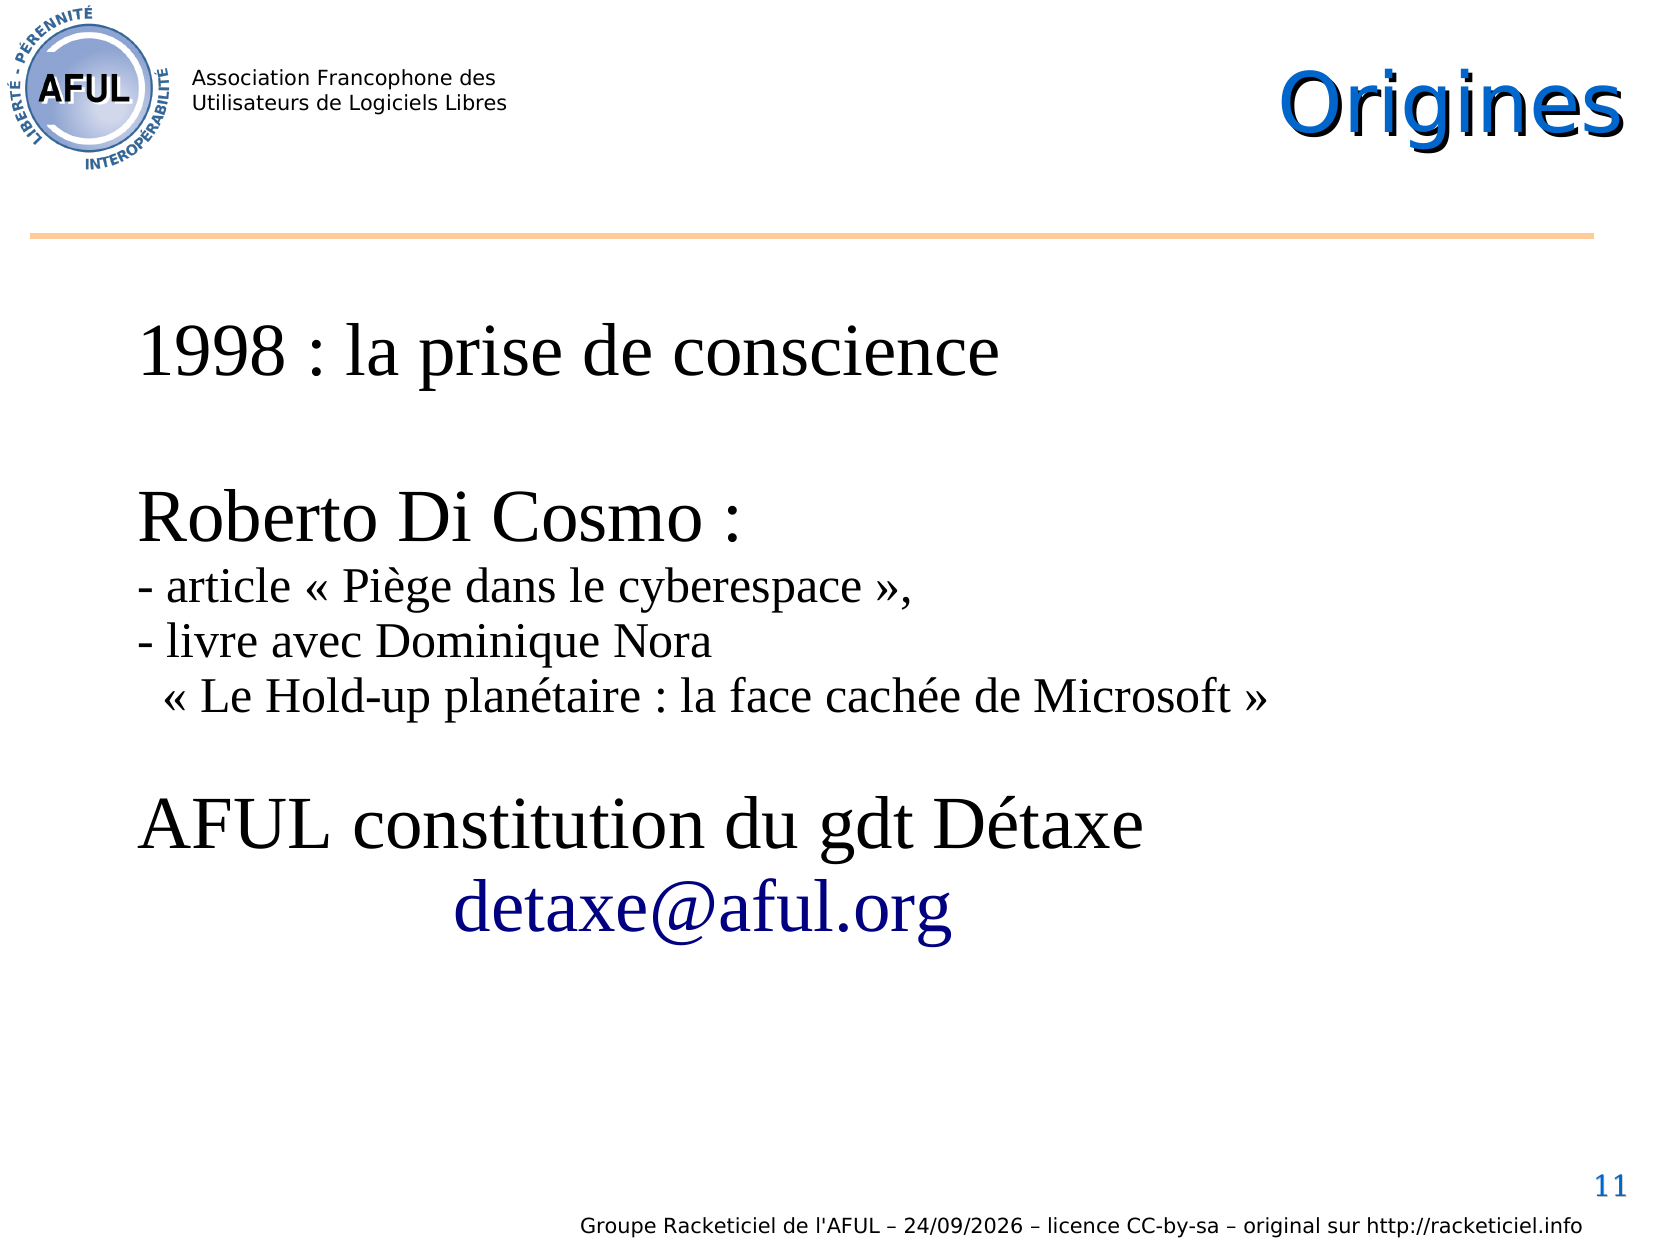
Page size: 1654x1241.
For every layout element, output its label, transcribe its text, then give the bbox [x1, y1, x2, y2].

text_box 1998 : la prise de conscience Roberto Di Cosmo : - article « Piège dans le cyberespace », - livre avec Dominique Nora « Le Hold-up planétaire : la face cachée de Microsoft » AFUL constitution du gdt Détaxe detaxe@aful.org [122, 301, 1405, 1010]
title Origines [501, 7, 1625, 200]
picture [0, 0, 178, 178]
